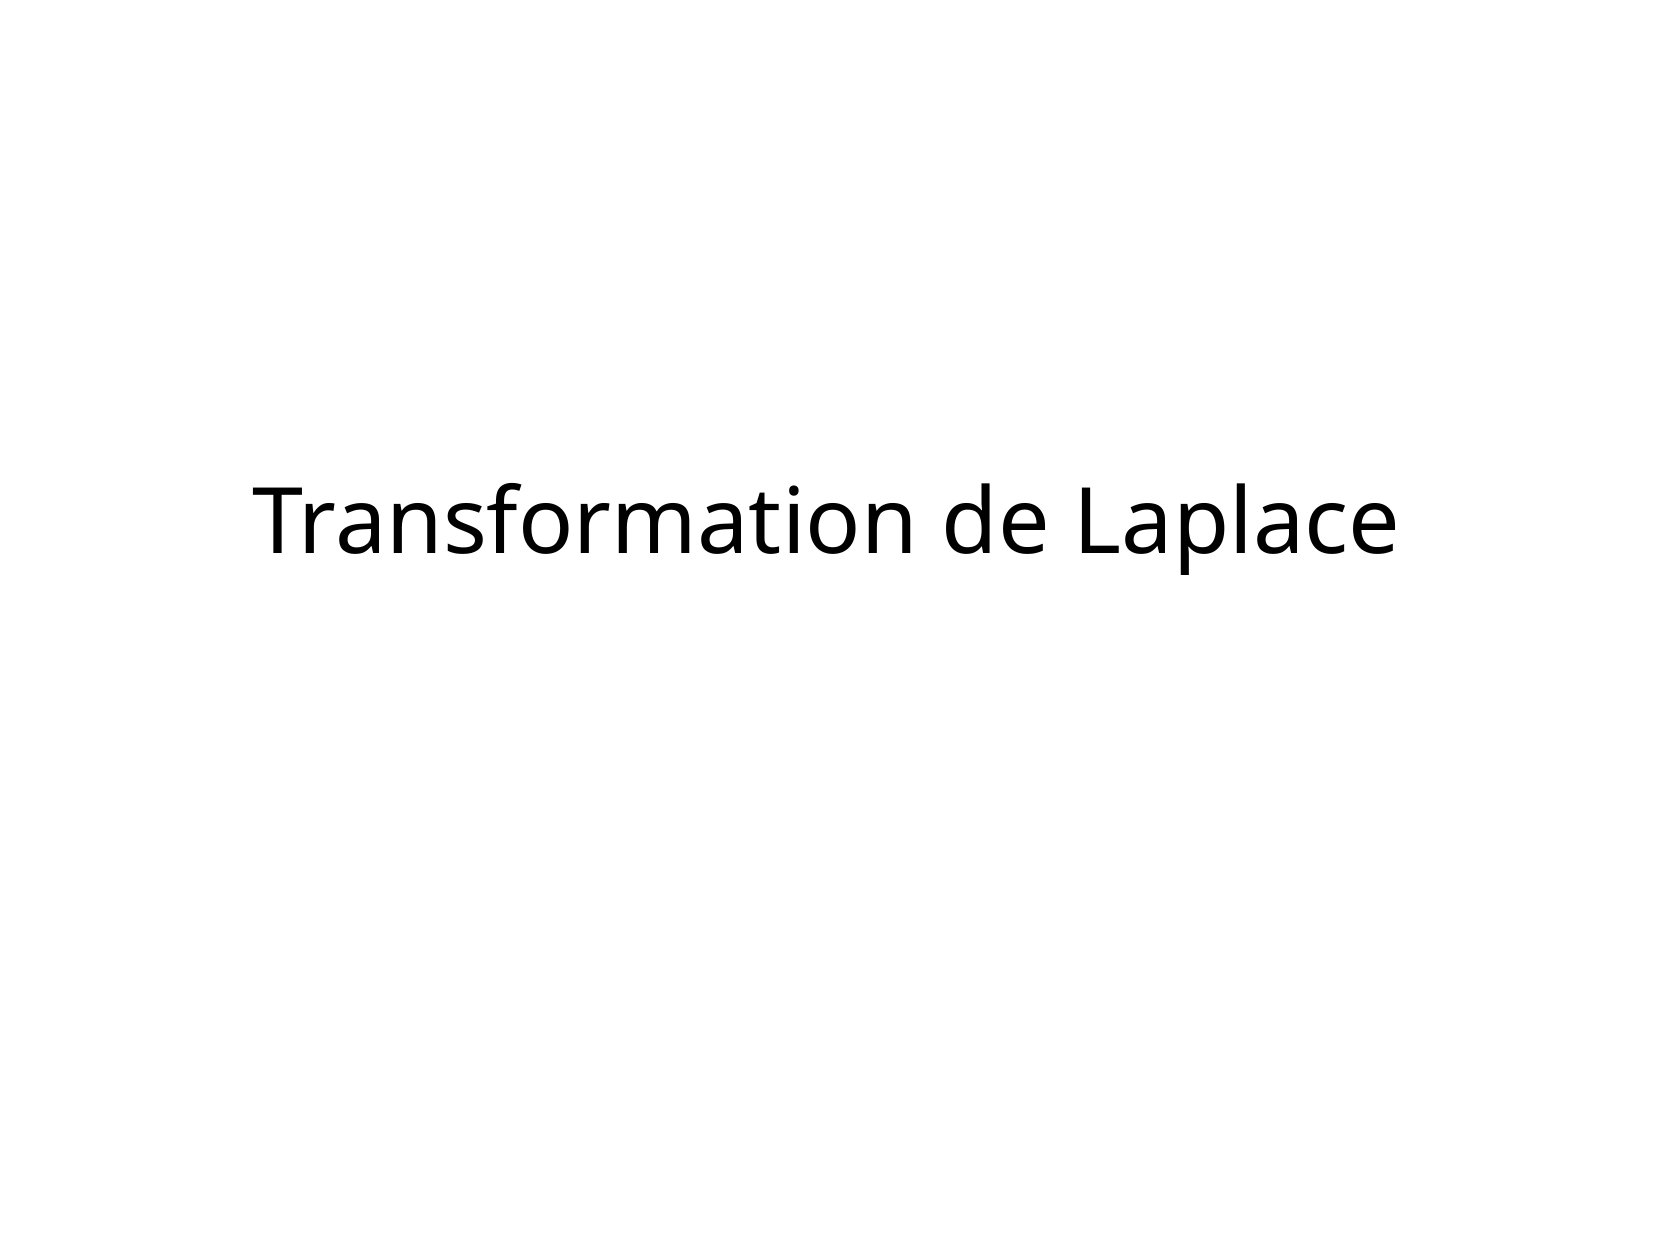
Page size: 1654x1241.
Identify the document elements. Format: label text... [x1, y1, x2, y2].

title Transformation de Laplace [82, 465, 1571, 775]
